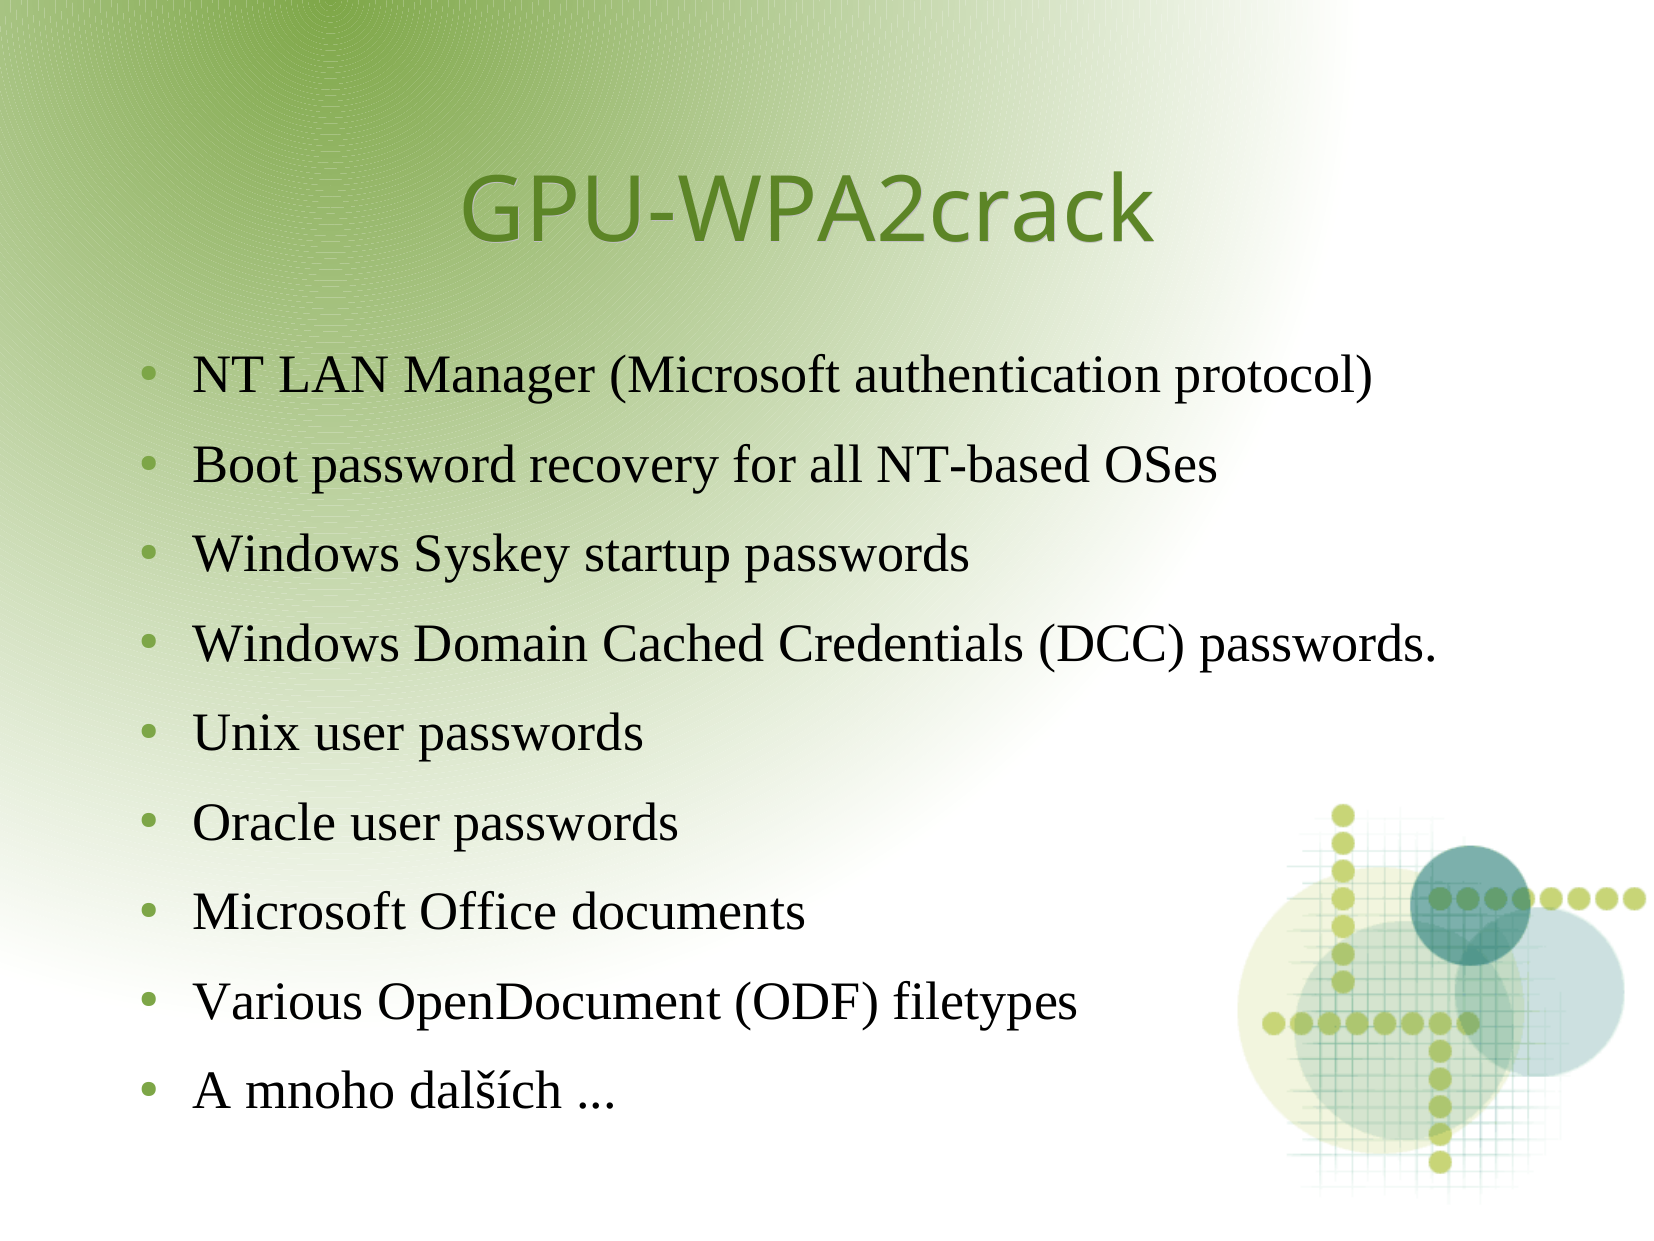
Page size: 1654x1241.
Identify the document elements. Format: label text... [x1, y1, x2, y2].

picture [1224, 792, 1654, 1211]
list NT LAN Manager (Microsoft authentication protocol) Boot password recovery for all NT-based OSes Windows Syskey startup passwords Windows Domain Cached Credentials (DCC) passwords. Unix user passwords Oracle user passwords Microsoft Office documents Various OpenDocument (ODF) filetypes A mnoho dalších ... [121, 344, 1534, 1130]
title GPU-WPA2crack [121, 102, 1534, 311]
